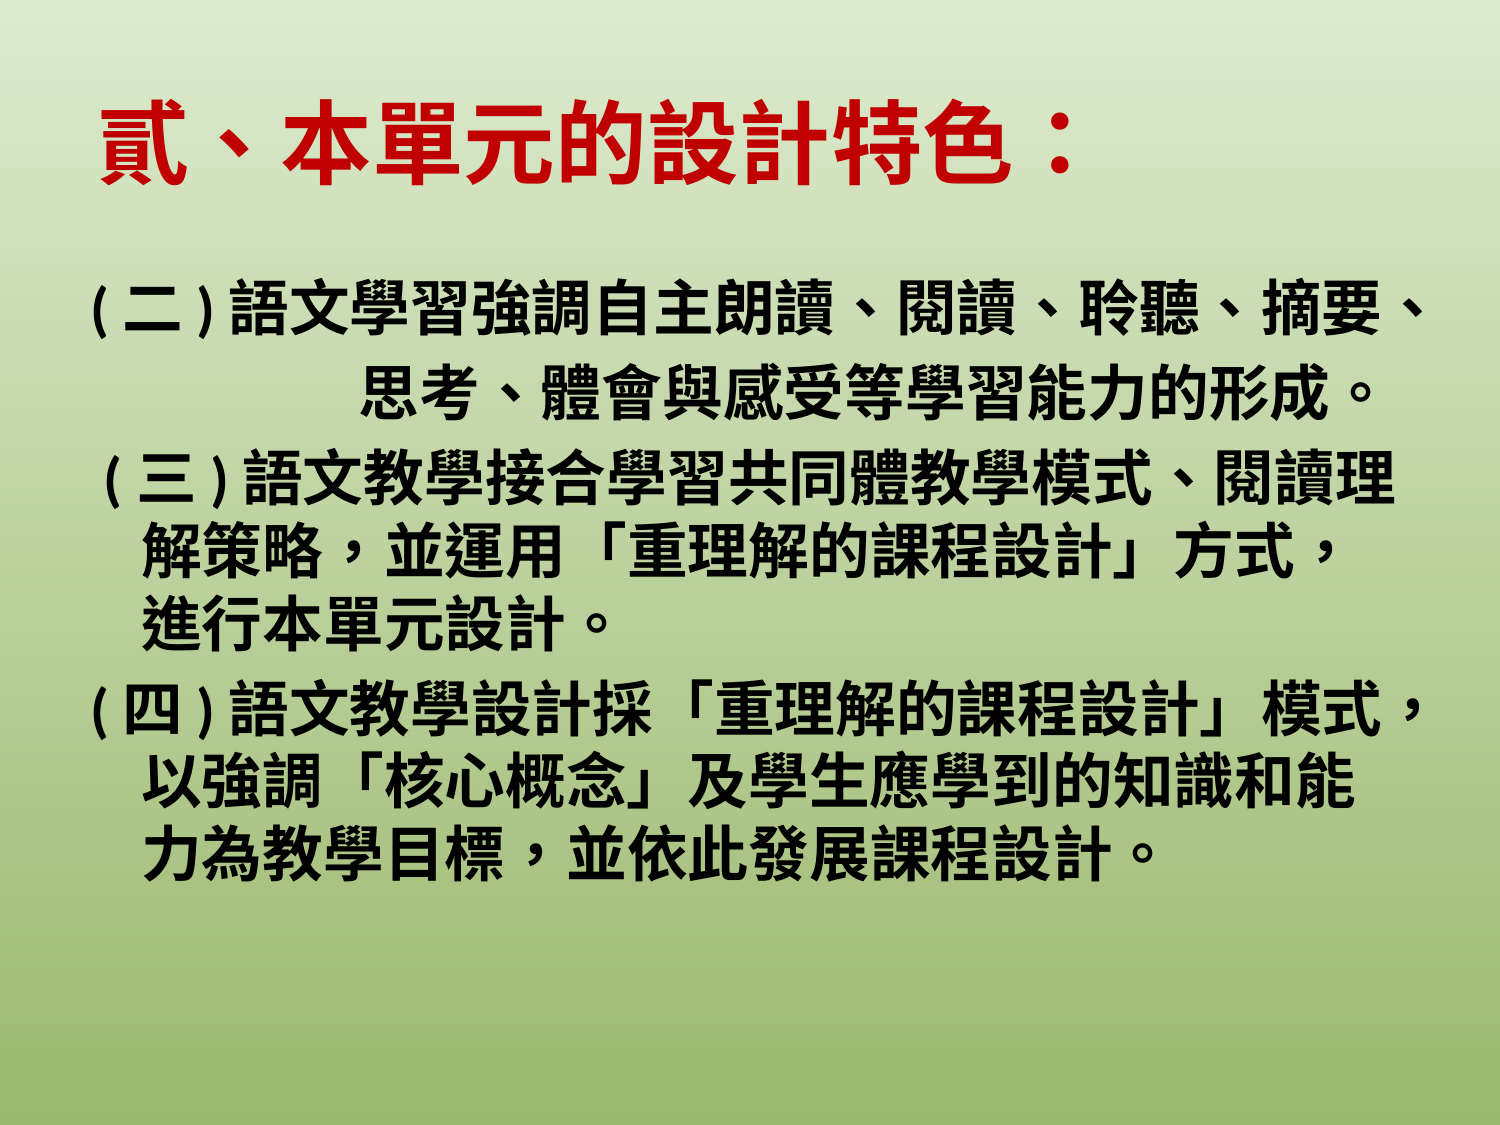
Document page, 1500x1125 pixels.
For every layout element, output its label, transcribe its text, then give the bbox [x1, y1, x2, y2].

title 貳、本單元的設計特色： [82, 46, 1432, 235]
list (二)語文學習強調自主朗讀、閱讀、聆聽、摘要、 思考、體會與感受等學習能力的形成。 (三)語文教學接合學習共同體教學模式、閱讀理 解策略，並運用「重理解的課程設計」方式，進行本單元設計。 (四)語文教學設計採「重理解的課程設計」模式，以強調「核心概念」及學生應學到的知識和能力為教學目標，並依此發展課程設計。 [75, 262, 1425, 1005]
